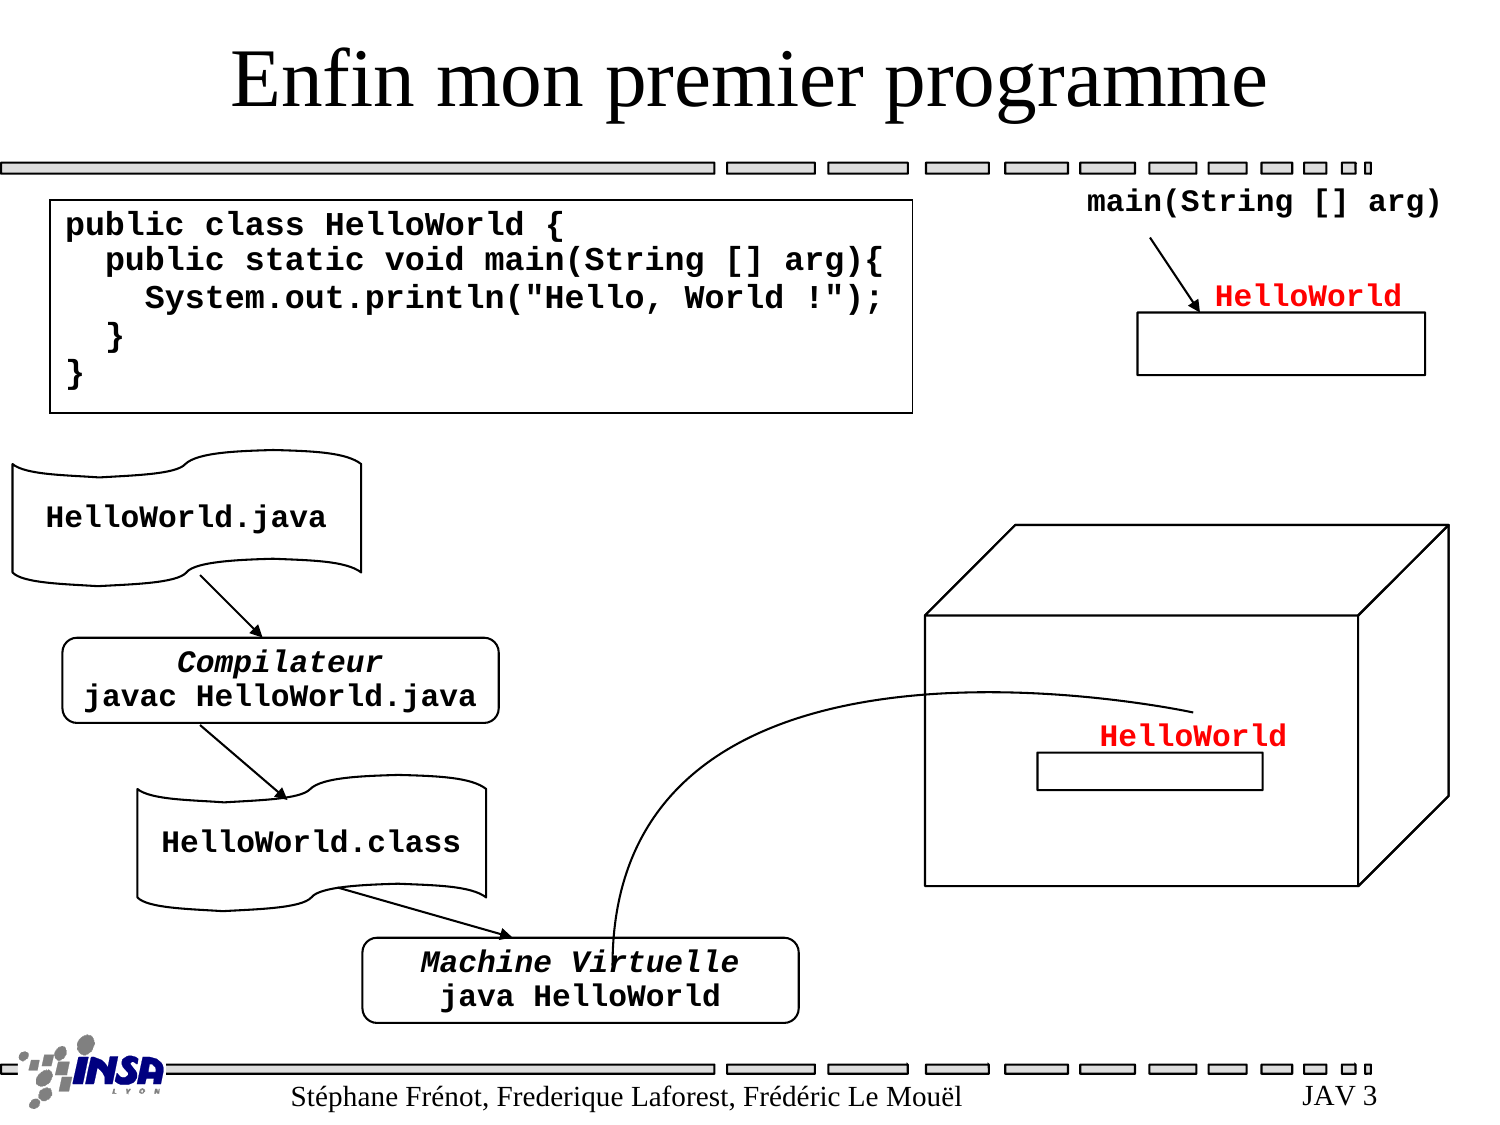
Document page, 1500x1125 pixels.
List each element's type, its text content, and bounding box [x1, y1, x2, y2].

text_box HelloWorld [1199, 272, 1418, 322]
text_box HelloWorld.java [12, 493, 361, 543]
text_box main(String [] arg) [1072, 177, 1459, 227]
title Enfin mon premier programme [112, 0, 1388, 175]
text_box HelloWorld.class [137, 818, 486, 868]
text_box HelloWorld [1084, 712, 1303, 762]
text_box Compilateur javac HelloWorld.java [67, 639, 494, 724]
text_box Machine Virtuelle java HelloWorld [367, 939, 794, 1024]
list public class HelloWorld { public static void main(String [] arg){ System.out.println("Hello, World !"); } } [49, 200, 913, 413]
